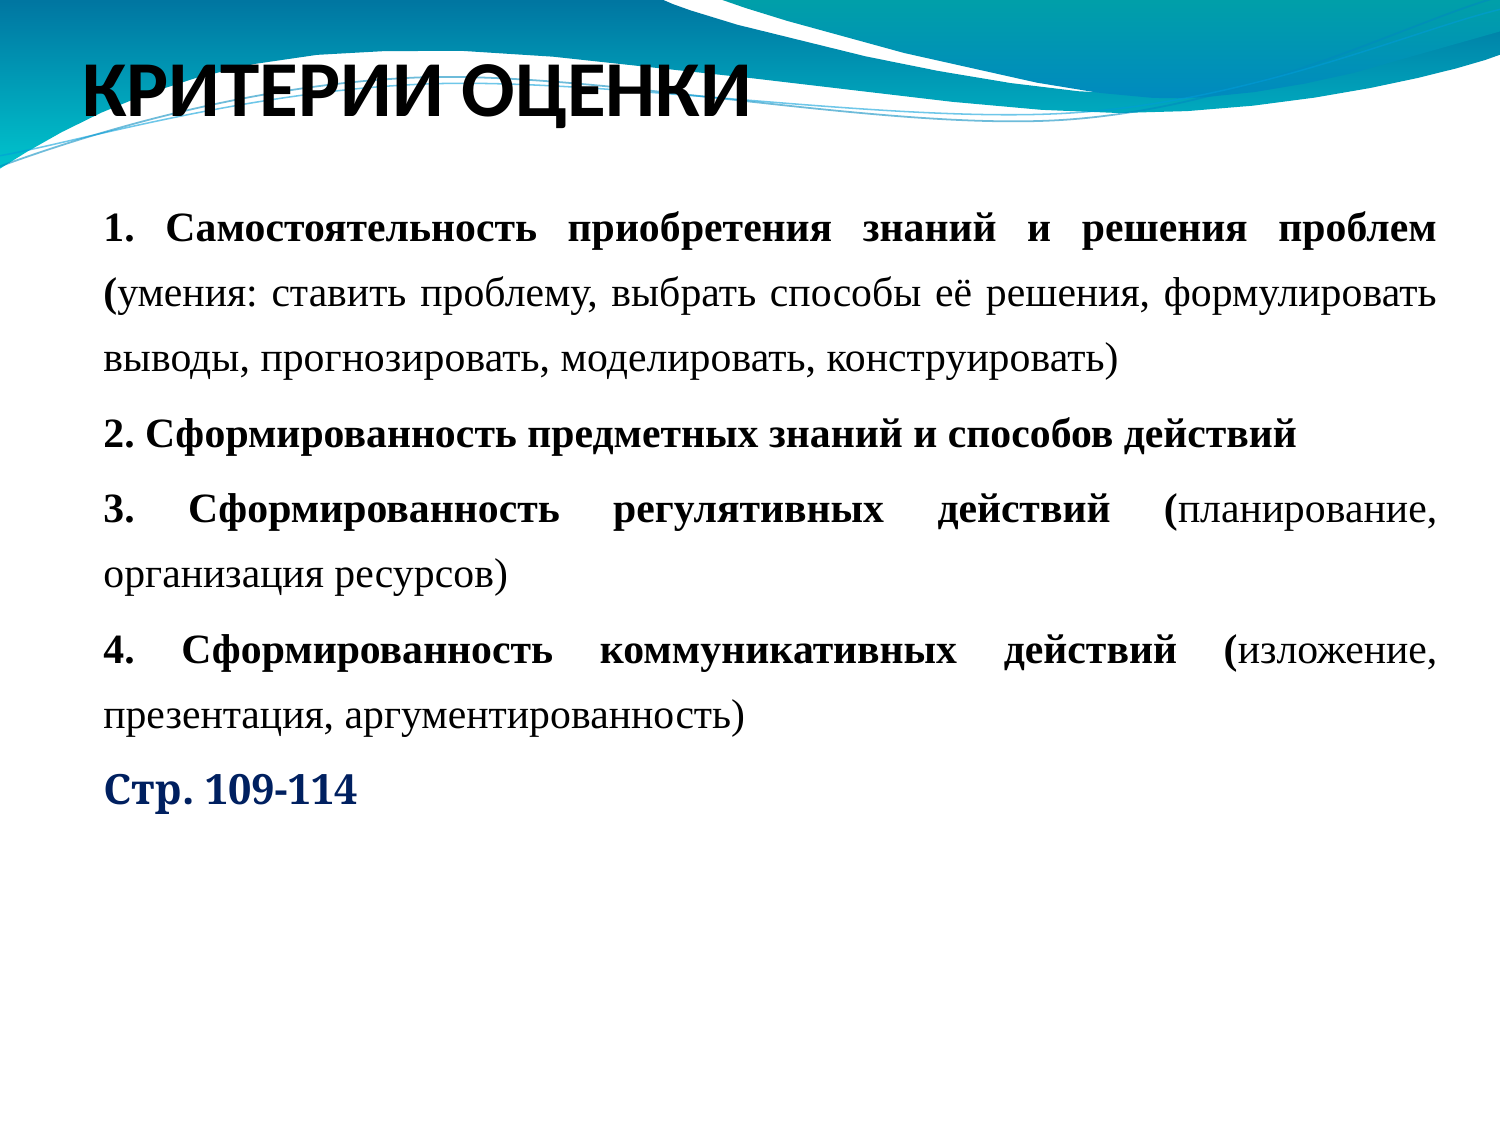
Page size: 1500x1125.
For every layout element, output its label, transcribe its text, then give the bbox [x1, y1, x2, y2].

list 1. Самостоятельность приобретения знаний и решения проблем (умения: ставить проблему, выбрать способы её решения, формулировать выводы, прогнозировать, моделировать, конструировать) 2. Сформированность предметных знаний и способов действий 3. Сформированность регулятивных действий (планирование, организация ресурсов) 4. Сформированность коммуникативных действий (изложение, презентация, аргументированность) Стр. 109-114 [88, 177, 1453, 945]
title КРИТЕРИИ ОЦЕНКИ [67, 15, 1418, 148]
